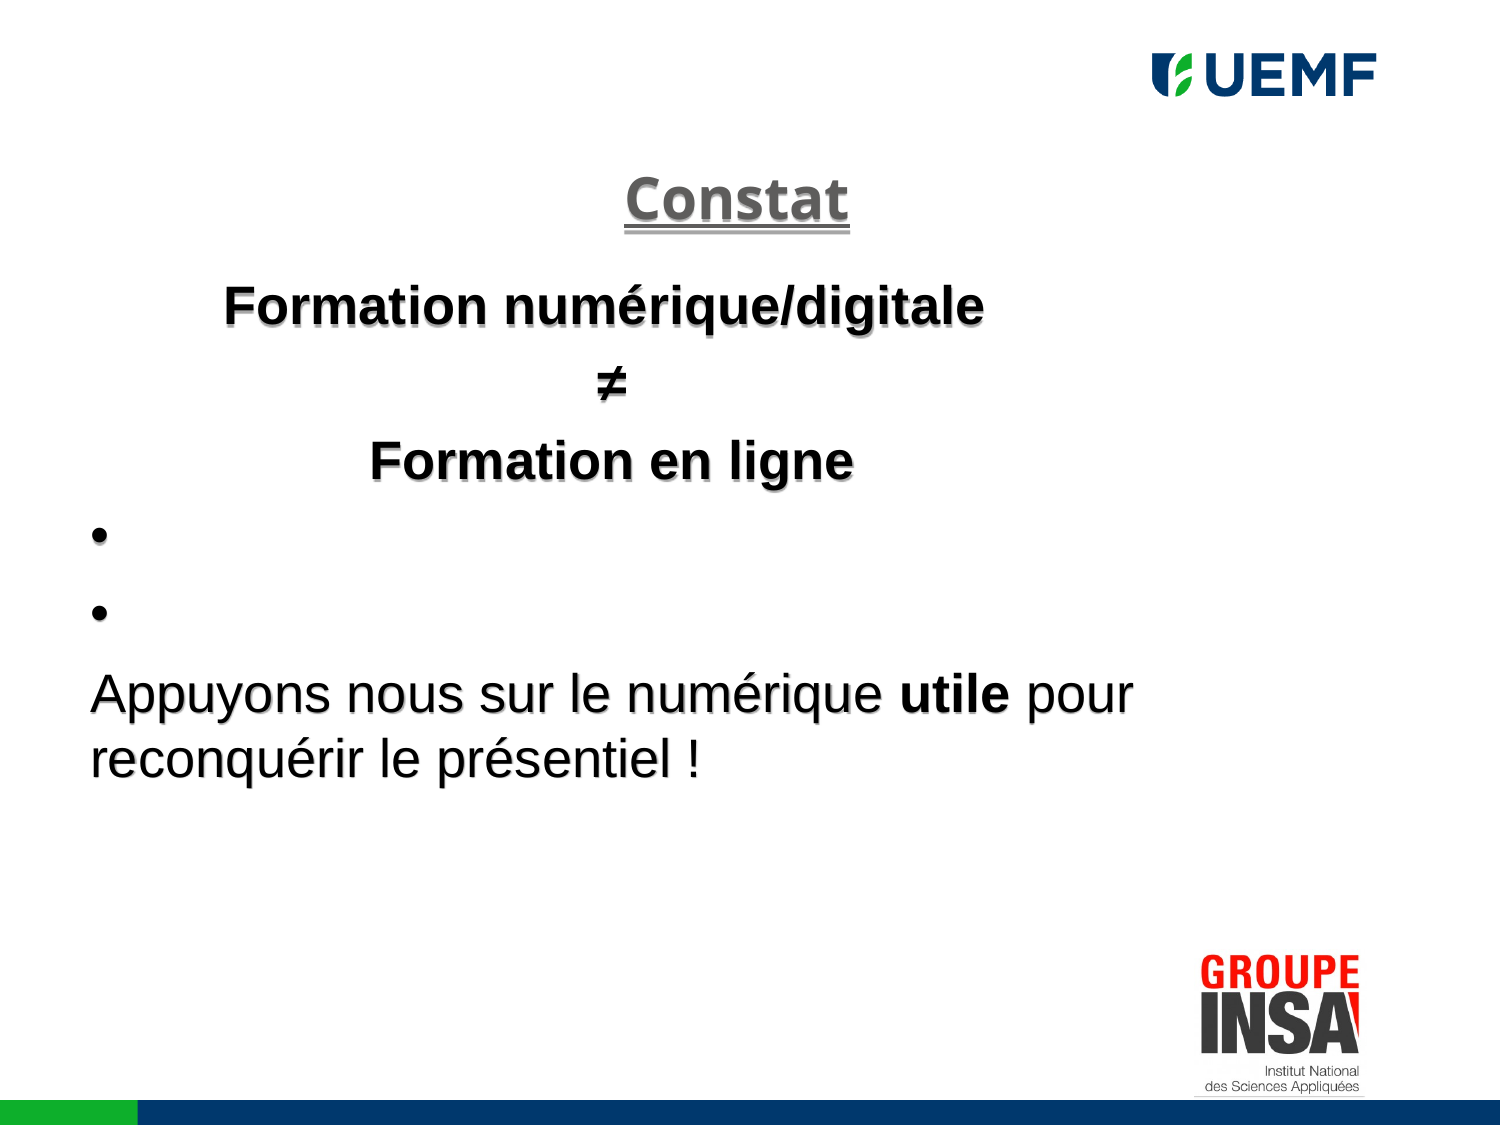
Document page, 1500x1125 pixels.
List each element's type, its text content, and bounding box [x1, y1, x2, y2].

list Formation numérique/digitale ≠ Formation en ligne Appuyons nous sur le numérique utile pour reconquérir le présentiel ! [75, 262, 1426, 1005]
title Constat [62, 102, 1413, 291]
